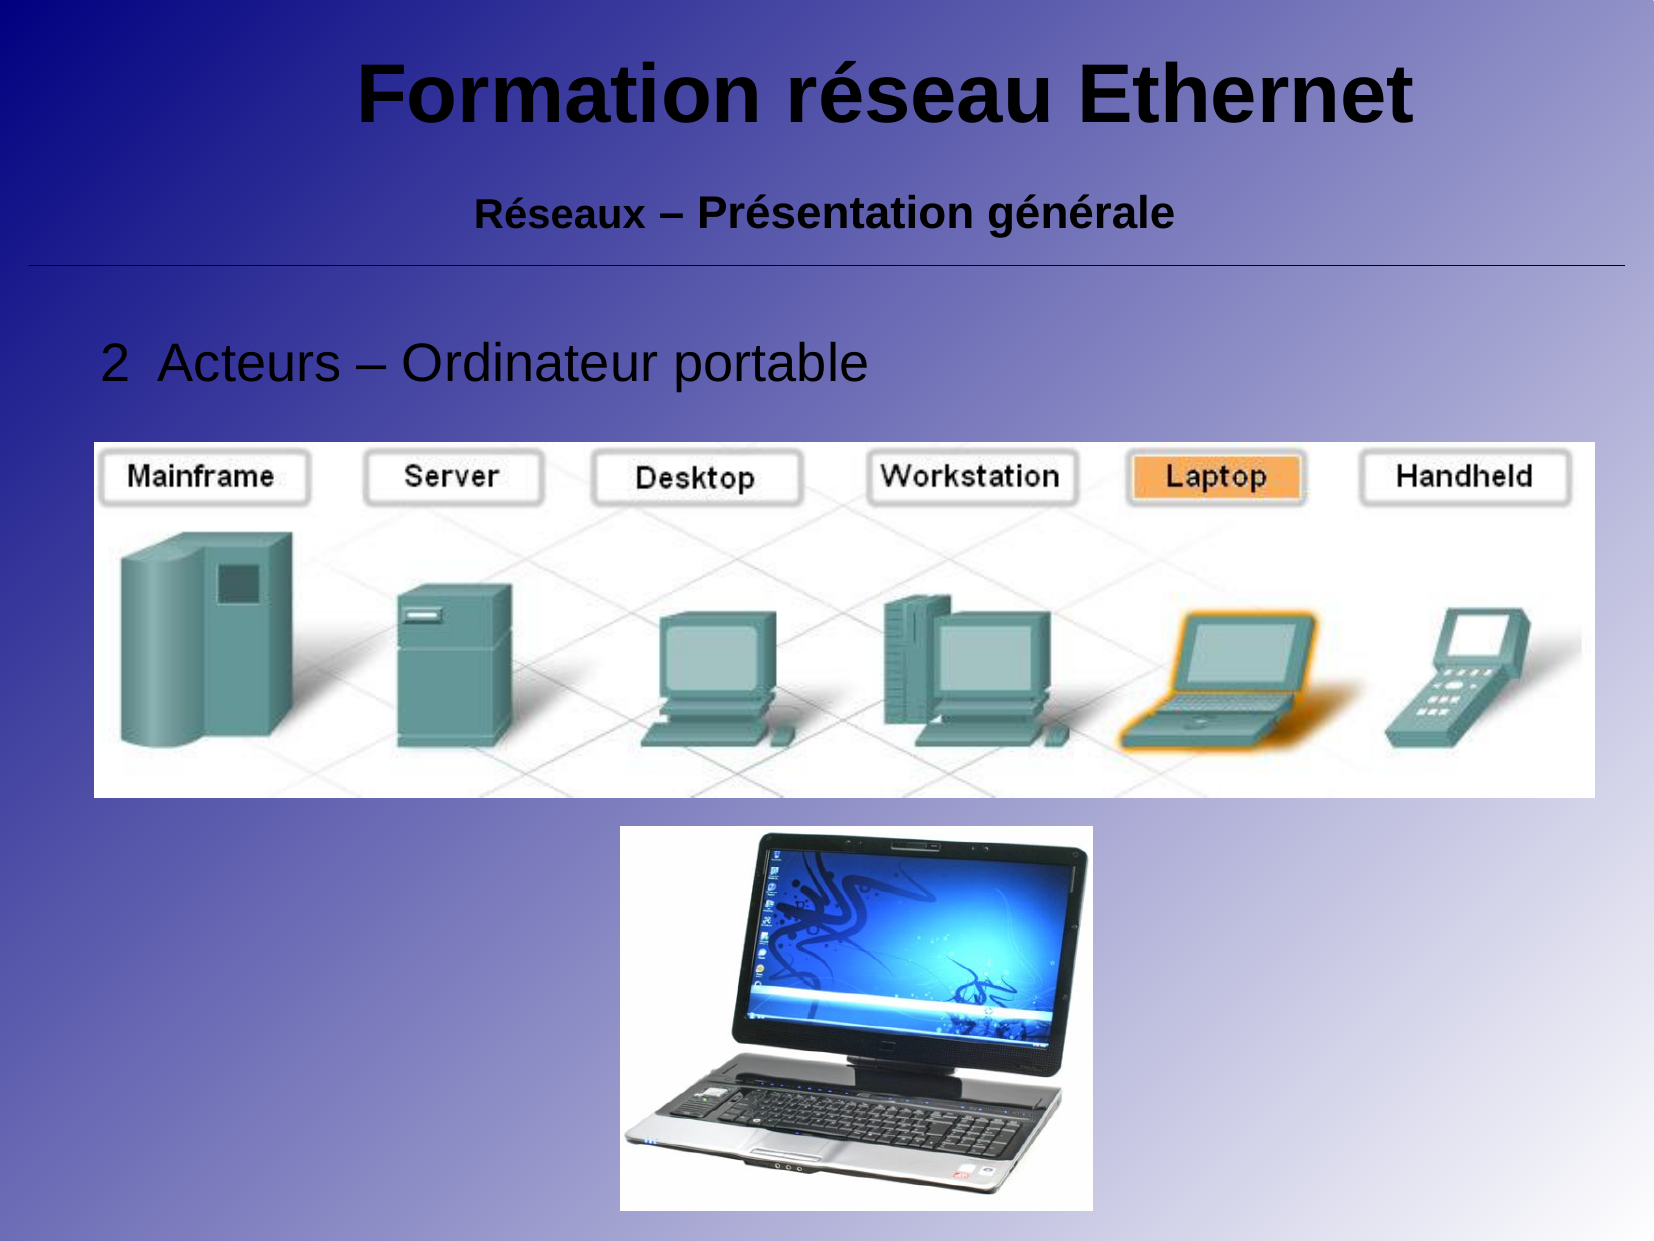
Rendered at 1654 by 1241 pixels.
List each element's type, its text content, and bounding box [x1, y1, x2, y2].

picture [94, 442, 1595, 798]
text_box Réseaux – Présentation générale [29, 266, 1621, 354]
text_box 2 Acteurs – Ordinateur portable [85, 324, 886, 401]
text_box Formation réseau Ethernet [324, 39, 1447, 148]
text_box Réseaux – Présentation générale [29, 177, 1621, 265]
picture [620, 826, 1093, 1211]
